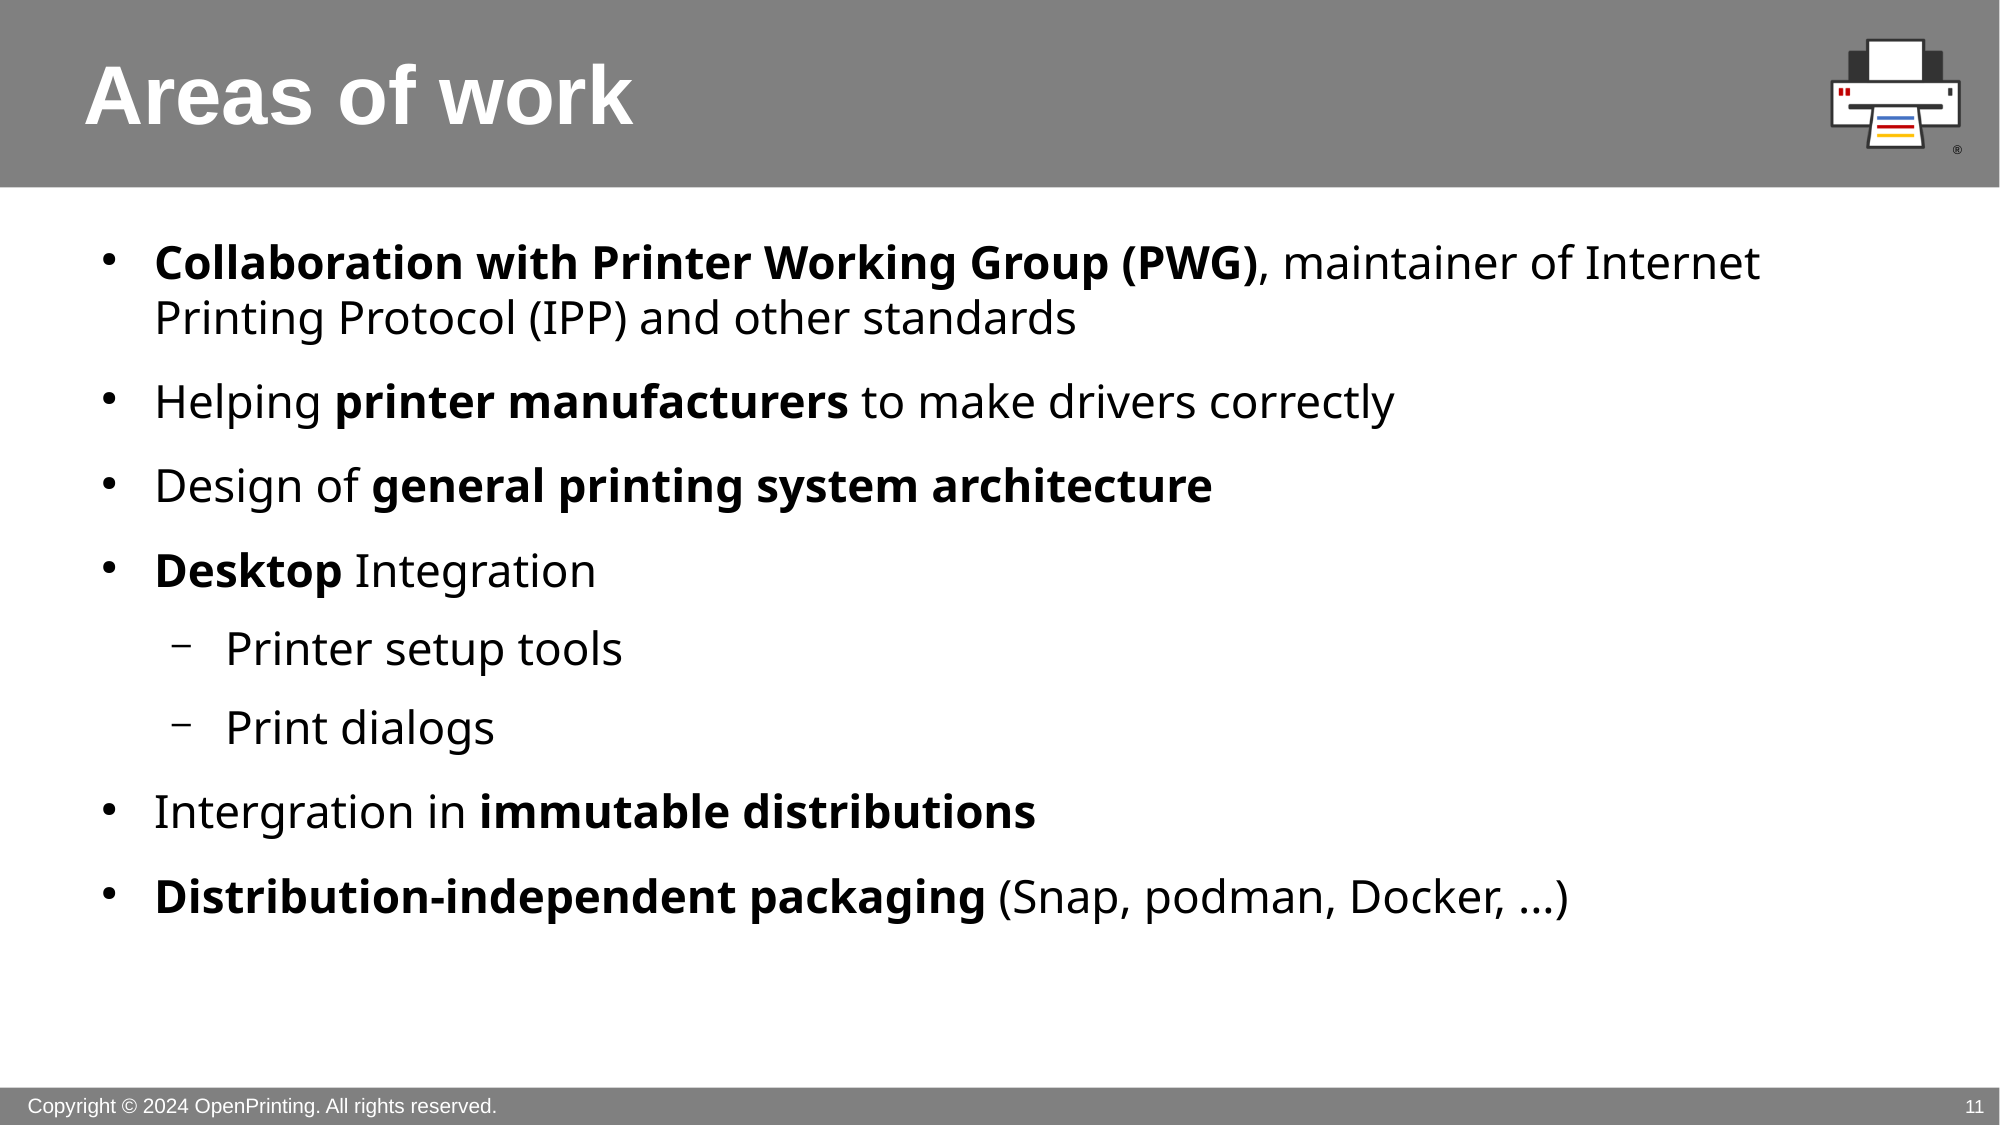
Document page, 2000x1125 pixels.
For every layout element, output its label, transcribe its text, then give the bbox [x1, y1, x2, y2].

title Areas of work [75, 7, 1786, 175]
list Collaboration with Printer Working Group (PWG), maintainer of Internet Printing Protocol (IPP) and other standards Helping printer manufacturers to make drivers correctly Design of general printing system architecture Desktop Integration Printer setup tools Print dialogs Intergration in immutable distributions Distribution-independent packaging (Snap, podman, Docker, ...) [75, 224, 1936, 1067]
picture [1825, 33, 1966, 154]
